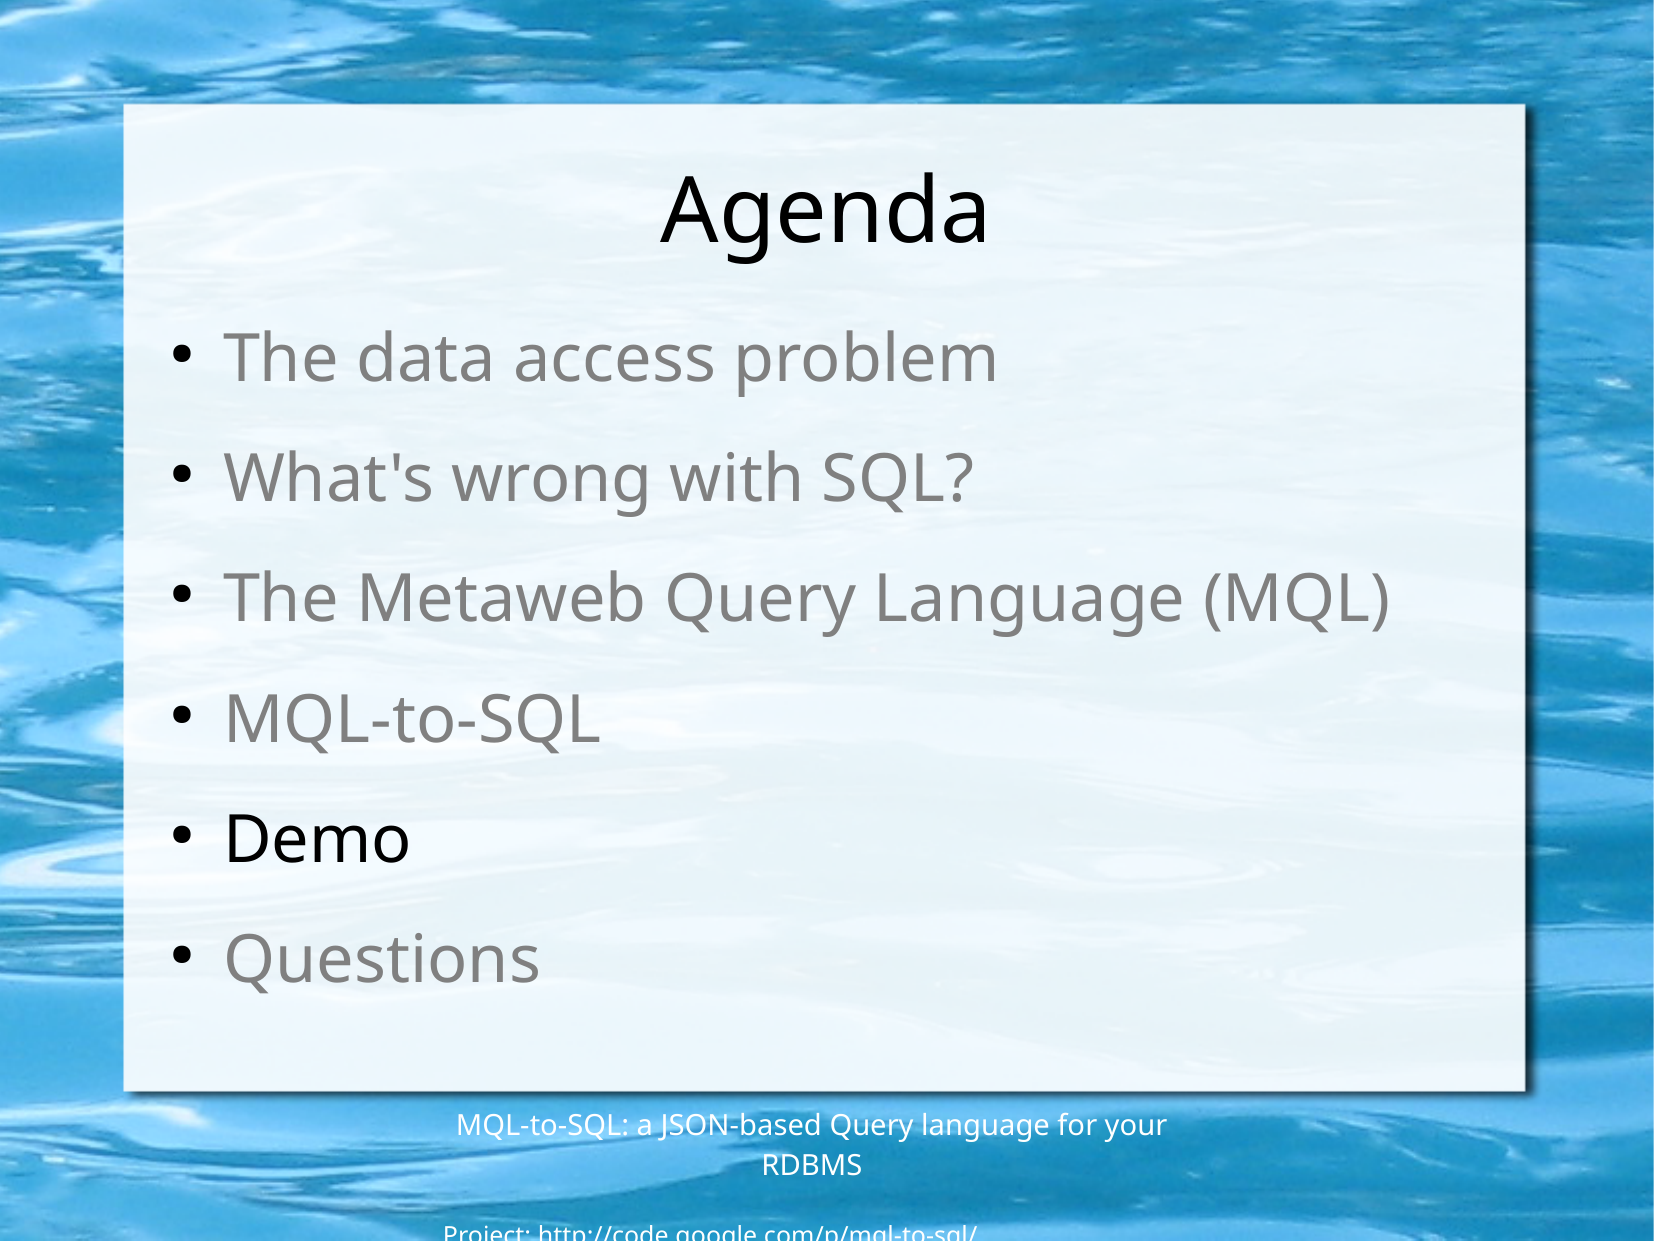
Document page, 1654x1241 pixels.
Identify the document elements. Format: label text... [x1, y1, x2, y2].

picture [447, 1228, 454, 1235]
picture [804, 1232, 810, 1241]
picture [679, 1232, 686, 1241]
picture [710, 1232, 717, 1241]
picture [852, 1232, 859, 1241]
picture [950, 1232, 957, 1241]
picture [628, 1232, 635, 1241]
title Agenda [147, 118, 1506, 296]
picture [694, 1232, 701, 1241]
picture [643, 1232, 650, 1241]
picture [861, 1232, 867, 1241]
picture [914, 1232, 921, 1241]
picture [876, 1232, 883, 1241]
picture [541, 1232, 548, 1241]
picture [0, 0, 1654, 1241]
picture [827, 1232, 835, 1241]
picture [780, 1232, 787, 1241]
picture [471, 1232, 478, 1241]
picture [795, 1232, 802, 1241]
list The data access problem What's wrong with SQL? The Metaweb Query Language (MQL) MQL-to-SQL Demo Questions [152, 310, 1511, 925]
picture [575, 1232, 583, 1241]
picture [725, 1232, 732, 1241]
